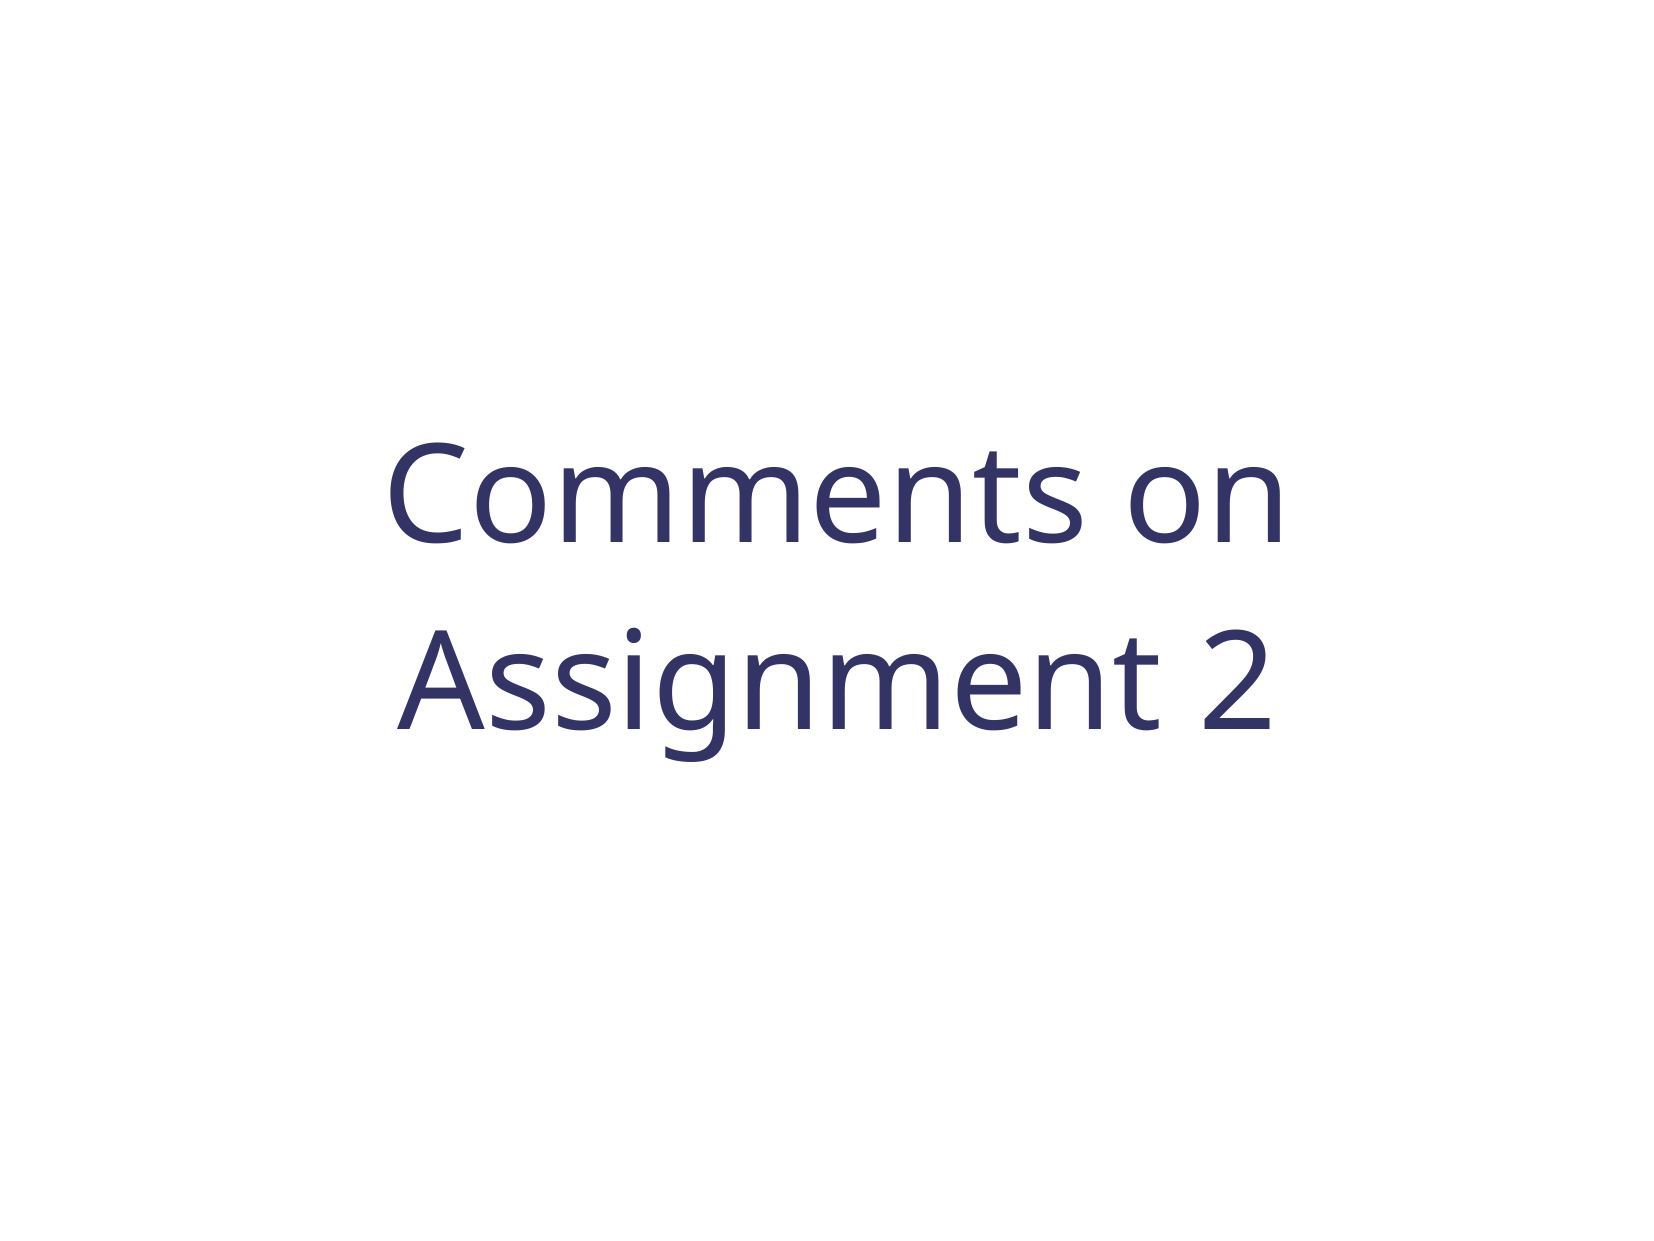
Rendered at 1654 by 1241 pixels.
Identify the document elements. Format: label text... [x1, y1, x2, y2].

title Comments on Assignment 2 [93, 415, 1582, 750]
